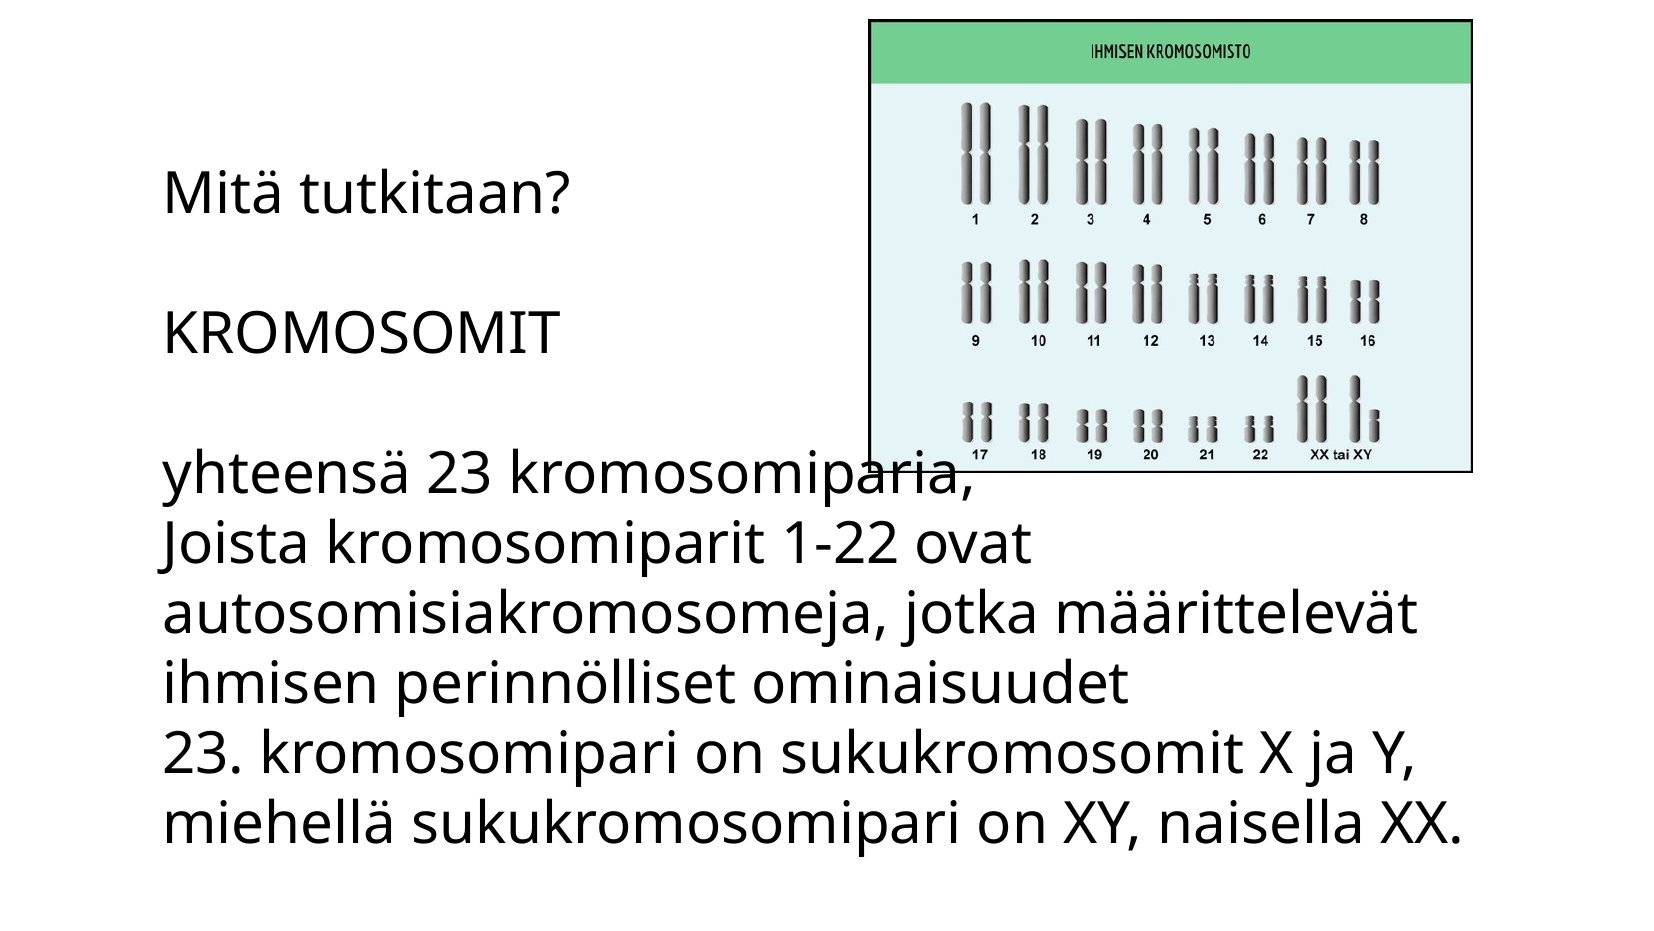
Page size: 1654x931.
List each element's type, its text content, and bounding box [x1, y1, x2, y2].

picture [868, 19, 1473, 147]
text_box Mitä tutkitaan? KROMOSOMIT yhteensä 23 kromosomiparia, Joista kromosomiparit 1-22 ovat autosomisiakromosomeja, jotka määrittelevät ihmisen perinnölliset ominaisuudet 23. kromosomipari on sukukromosomit X ja Y, miehellä sukukromosomipari on XY, naisella XX. [147, 147, 1483, 863]
